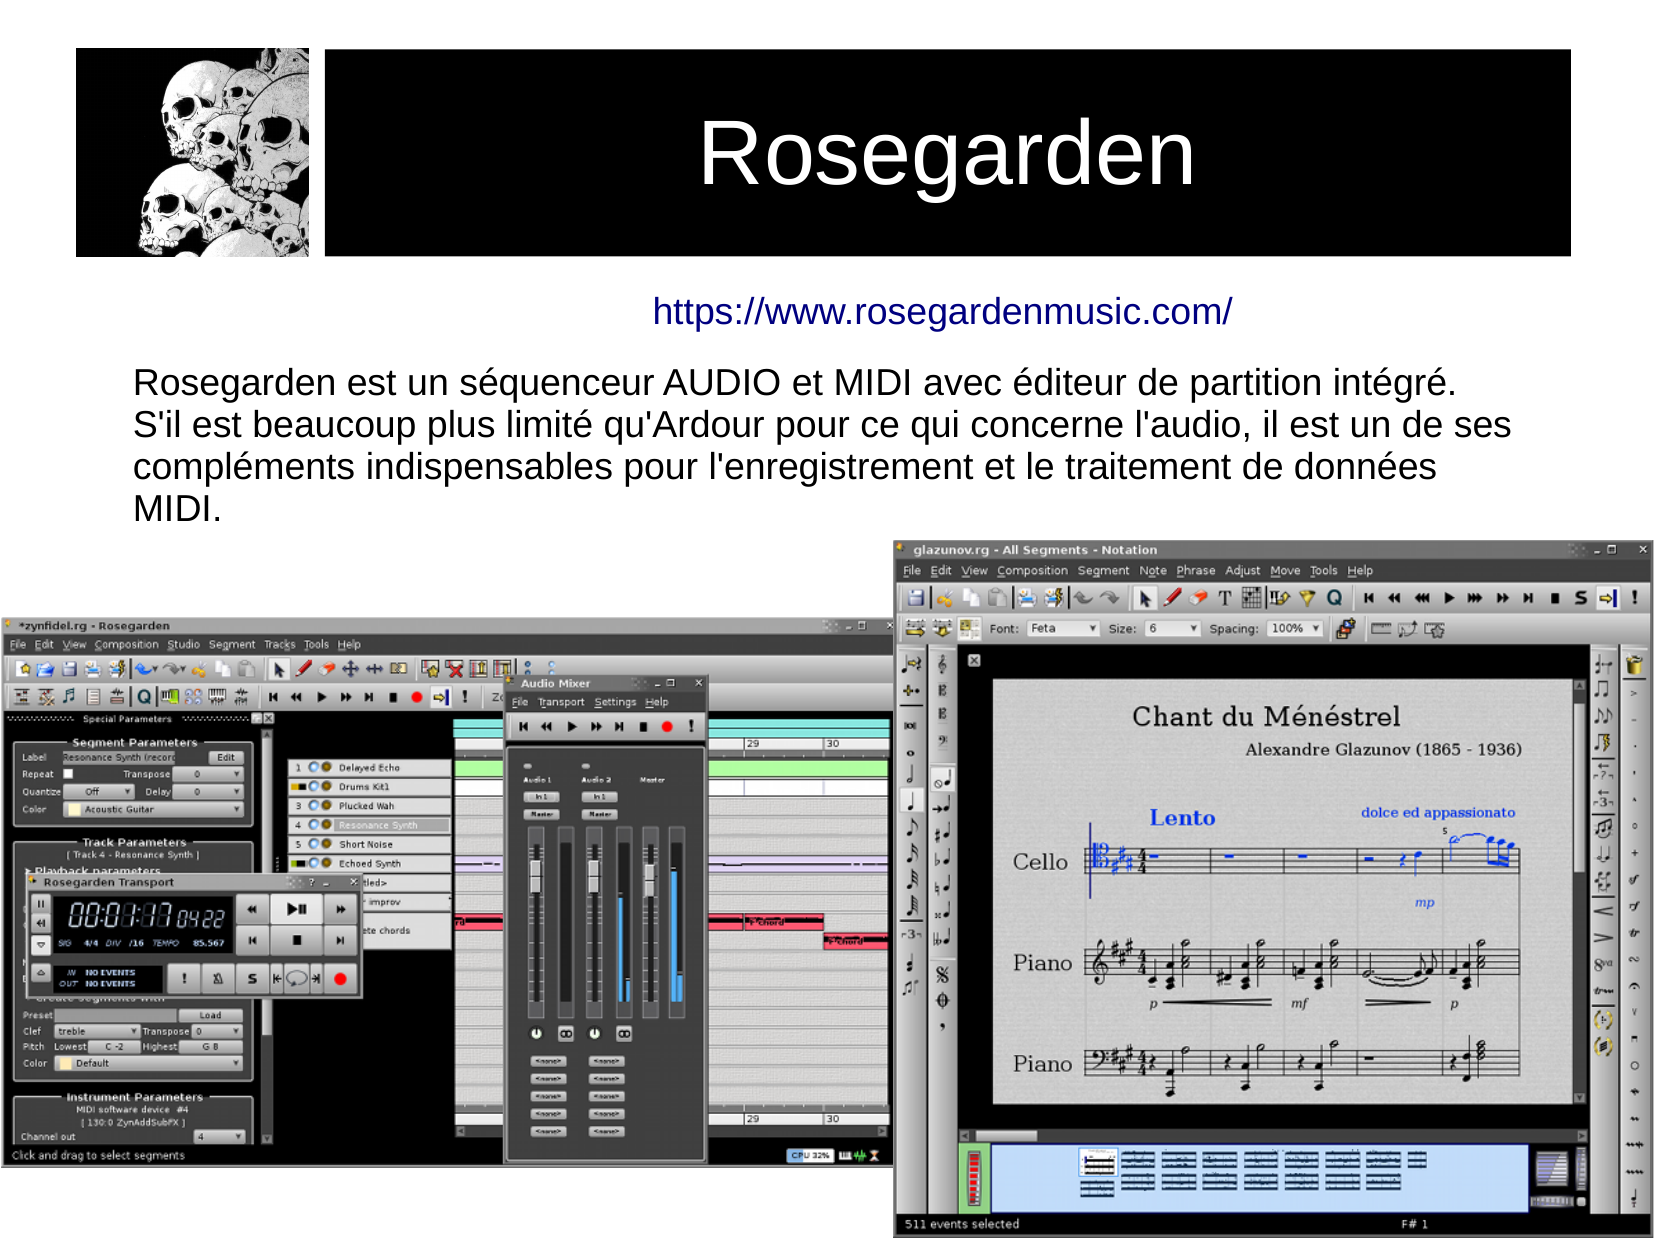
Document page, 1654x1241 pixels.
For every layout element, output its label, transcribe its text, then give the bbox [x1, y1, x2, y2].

title Rosegarden [324, 49, 1571, 257]
text_box Rosegarden est un séquenceur AUDIO et MIDI avec éditeur de partition intégré. S'il est beaucoup plus limité qu'Ardour pour ce qui concerne l'audio, il est un de ses compléments indispensables pour l'enregistrement et le traitement de données MIDI. [118, 354, 1536, 538]
picture [1, 540, 1654, 1238]
picture [76, 48, 309, 257]
text_box https://www.rosegardenmusic.com/ [637, 283, 1264, 349]
